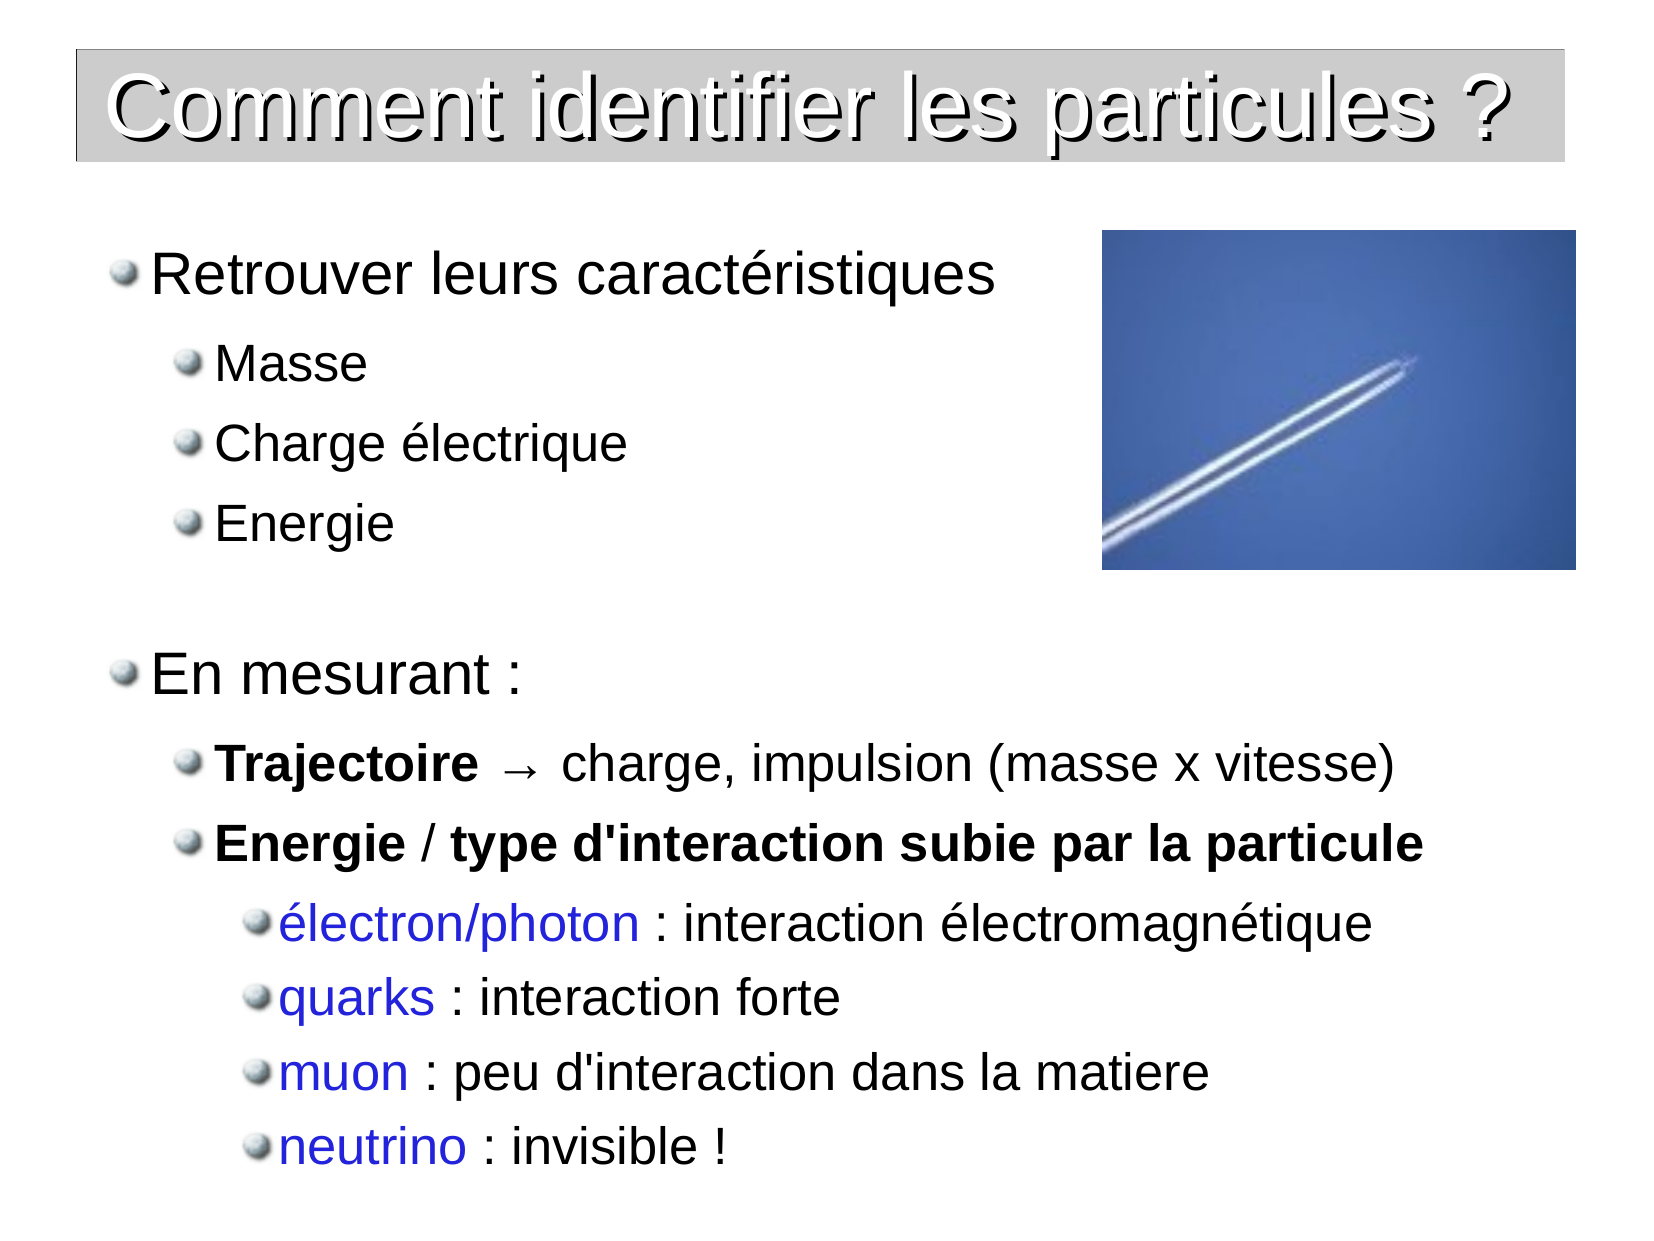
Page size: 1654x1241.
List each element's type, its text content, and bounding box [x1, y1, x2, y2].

list Retrouver leurs caractéristiques Masse Charge électrique Energie En mesurant : Trajectoire → charge, impulsion (masse x vitesse) Energie / type d'interaction subie par la particule électron/photon : interaction électromagnétique quarks : interaction forte muon : peu d'interaction dans la matiere neutrino : invisible ! [86, 240, 1576, 1186]
title Comment identifier les particules ? [76, 49, 1565, 162]
picture [1102, 230, 1576, 571]
